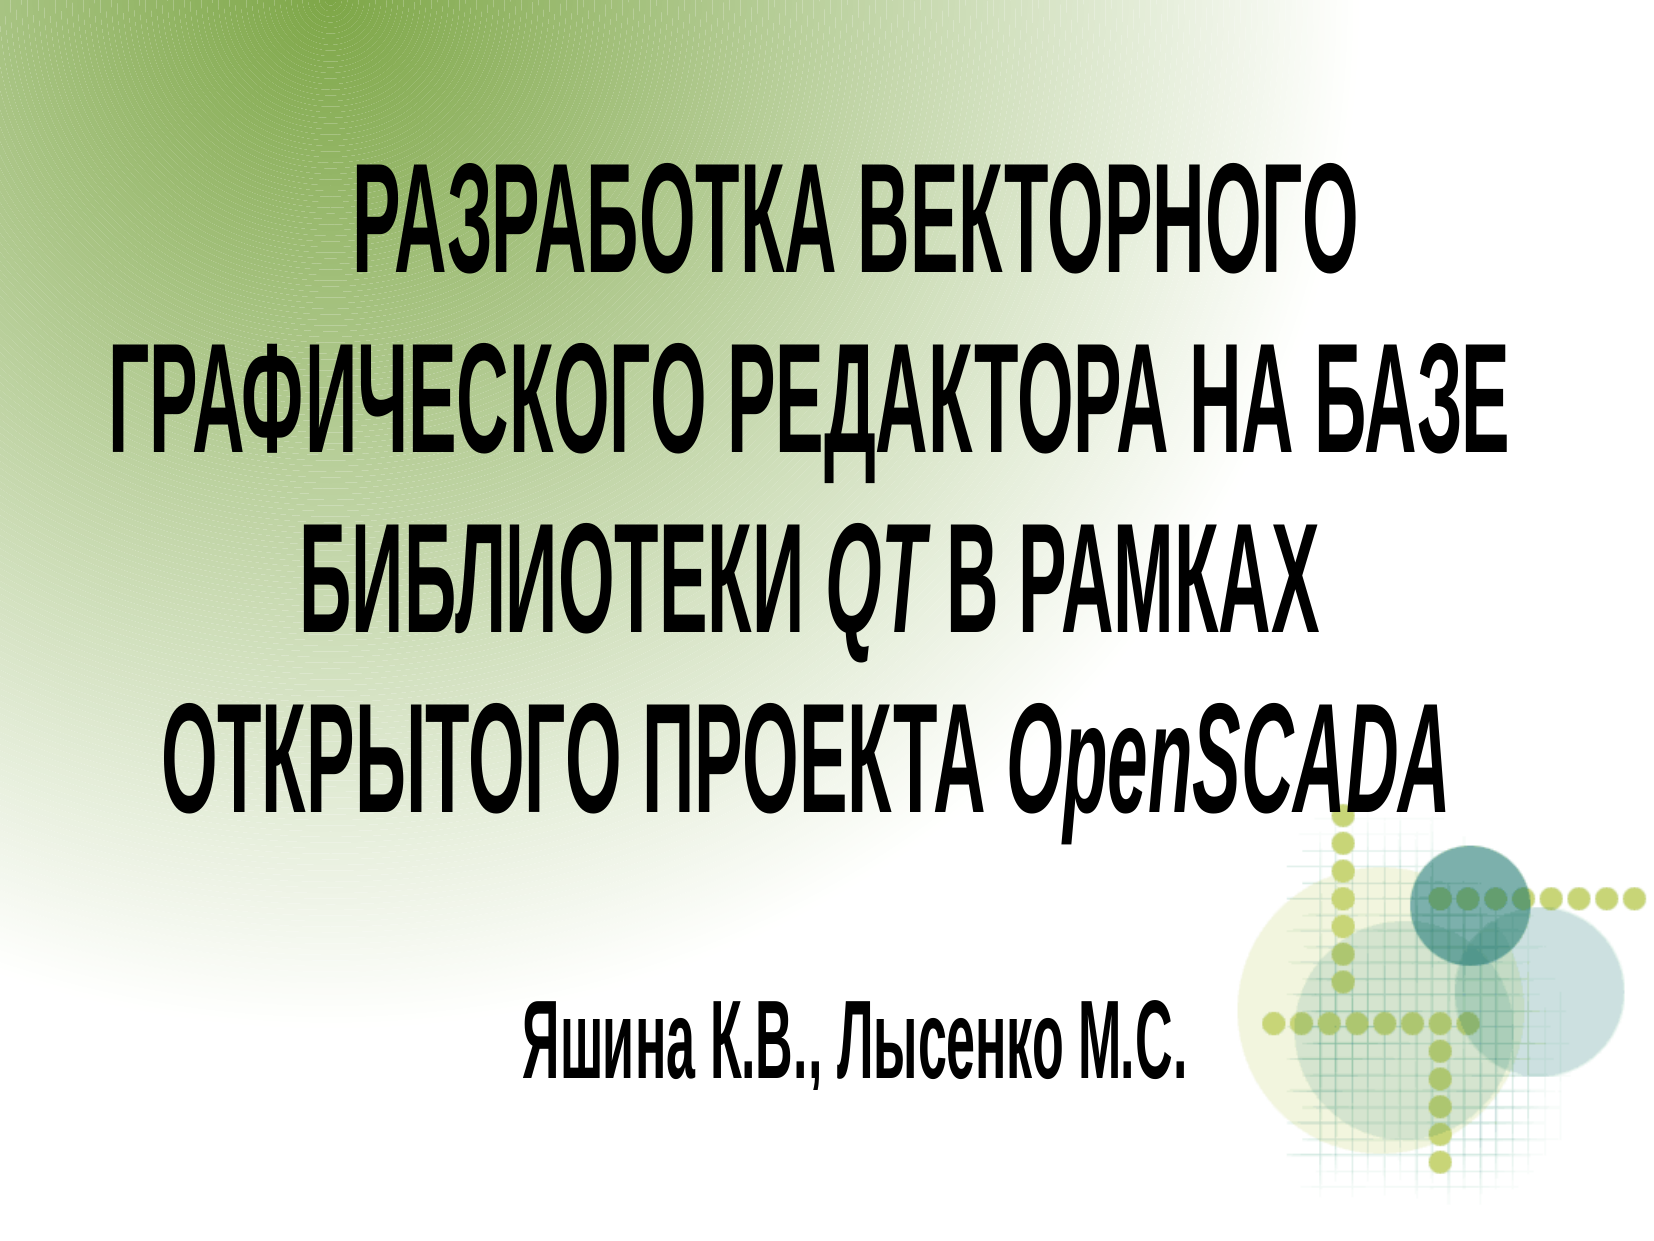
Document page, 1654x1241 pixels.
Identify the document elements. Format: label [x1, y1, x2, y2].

picture [1224, 792, 1654, 1211]
chart [99, 126, 1517, 1090]
